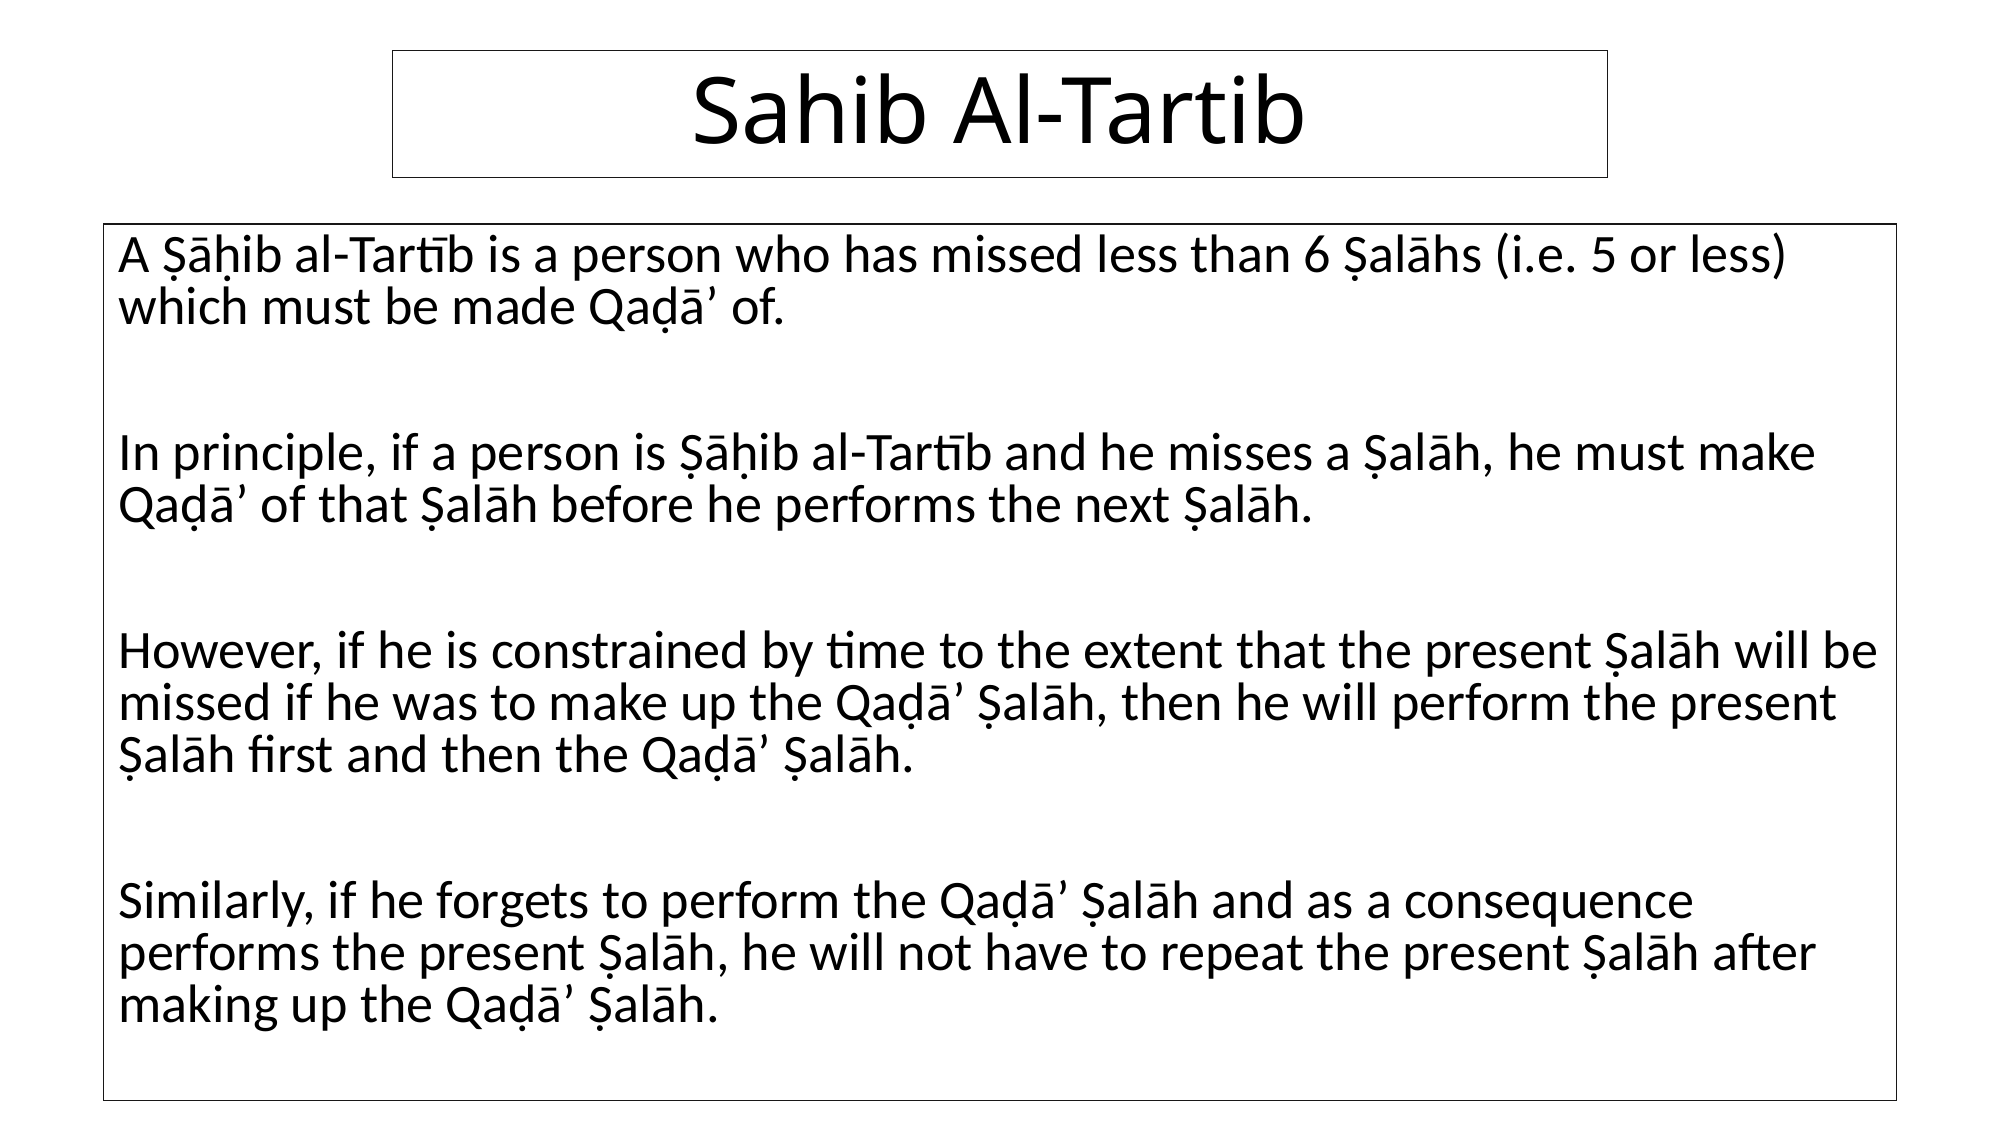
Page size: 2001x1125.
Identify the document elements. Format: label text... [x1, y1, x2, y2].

list A Ṣāḥib al-Tartīb is a person who has missed less than 6 Ṣalāhs (i.e. 5 or less) which must be made Qaḍā’ of. In principle, if a person is Ṣāḥib al-Tartīb and he misses a Ṣalāh, he must make Qaḍā’ of that Ṣalāh before he performs the next Ṣalāh. However, if he is constrained by time to the extent that the present Ṣalāh will be missed if he was to make up the Qaḍā’ Ṣalāh, then he will perform the present Ṣalāh first and then the Qaḍā’ Ṣalāh. Similarly, if he forgets to perform the Qaḍā’ Ṣalāh and as a consequence performs the present Ṣalāh, he will not have to repeat the present Ṣalāh after making up the Qaḍā’ Ṣalāh. [103, 223, 1897, 1101]
title Sahib Al-Tartib [392, 50, 1608, 178]
